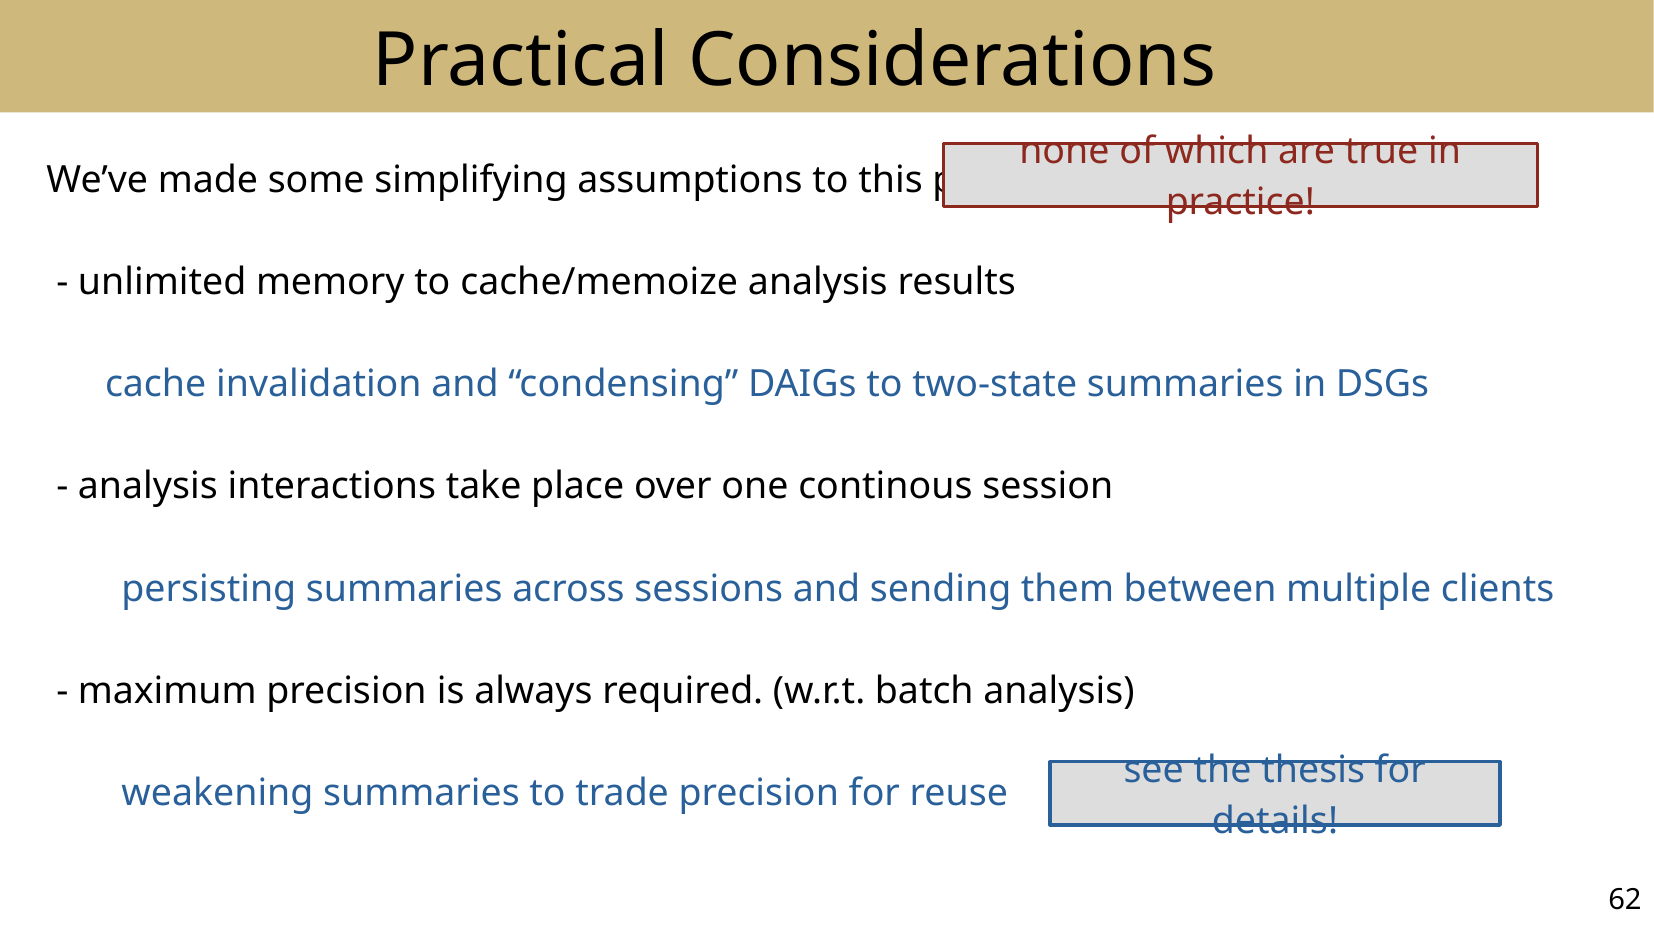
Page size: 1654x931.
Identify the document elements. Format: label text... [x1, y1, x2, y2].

text_box see the thesis for details! [1050, 761, 1501, 826]
text_box We’ve made some simplifying assumptions to this point - unlimited memory to cache/memoize analysis results cache invalidation and “condensing” DAIGs to two-state summaries in DSGs - analysis interactions take place over one continous session persisting summaries across sessions and sending them between multiple clients - maximum precision is always required. (w.r.t. batch analysis) weakening summaries to trade precision for reuse [46, 152, 1613, 814]
text_box none of which are true in practice! [943, 143, 1538, 207]
title Practical Considerations [0, 0, 1576, 113]
